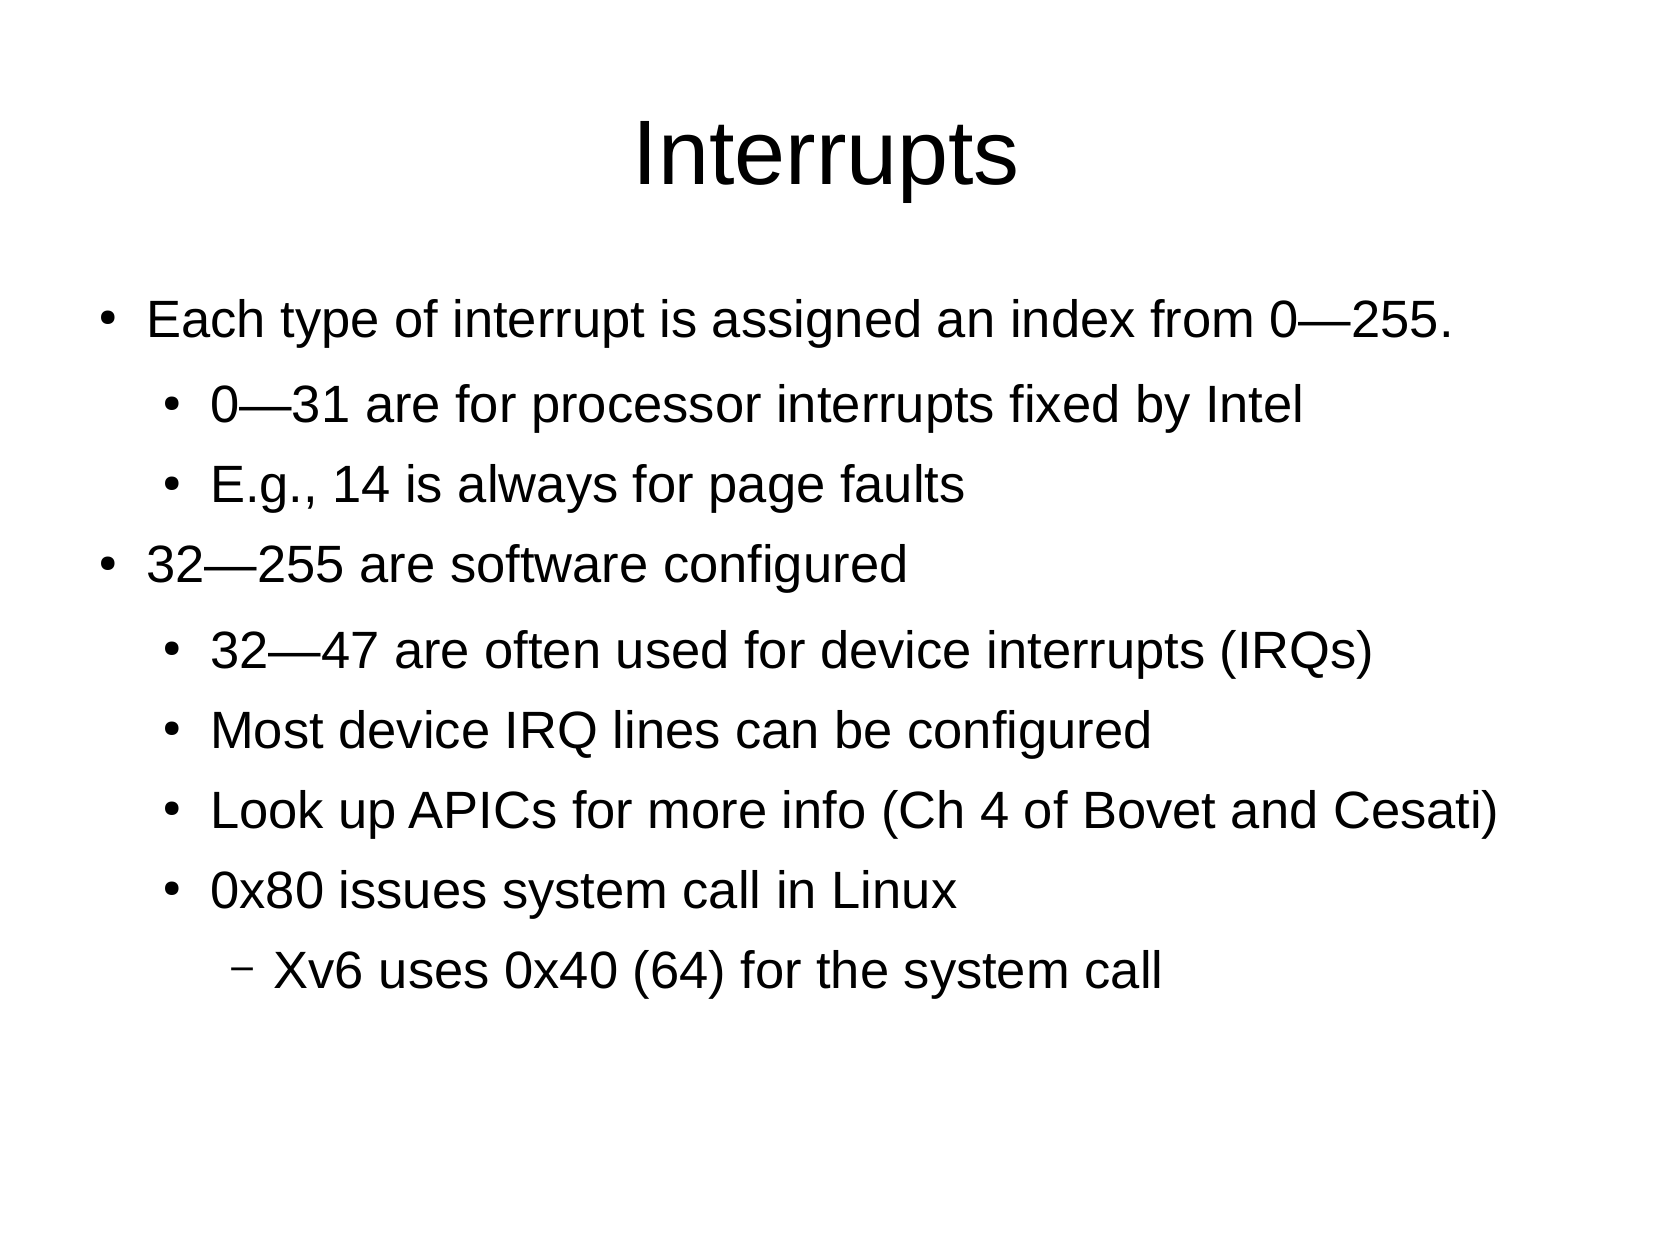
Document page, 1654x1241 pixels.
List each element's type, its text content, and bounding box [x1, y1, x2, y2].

list Each type of interrupt is assigned an index from 0—255. 0—31 are for processor interrupts fixed by Intel E.g., 14 is always for page faults 32—255 are software configured 32—47 are often used for device interrupts (IRQs) Most device IRQ lines can be configured Look up APICs for more info (Ch 4 of Bovet and Cesati) 0x80 issues system call in Linux Xv6 uses 0x40 (64) for the system call [82, 290, 1571, 1013]
title Interrupts [82, 49, 1571, 257]
